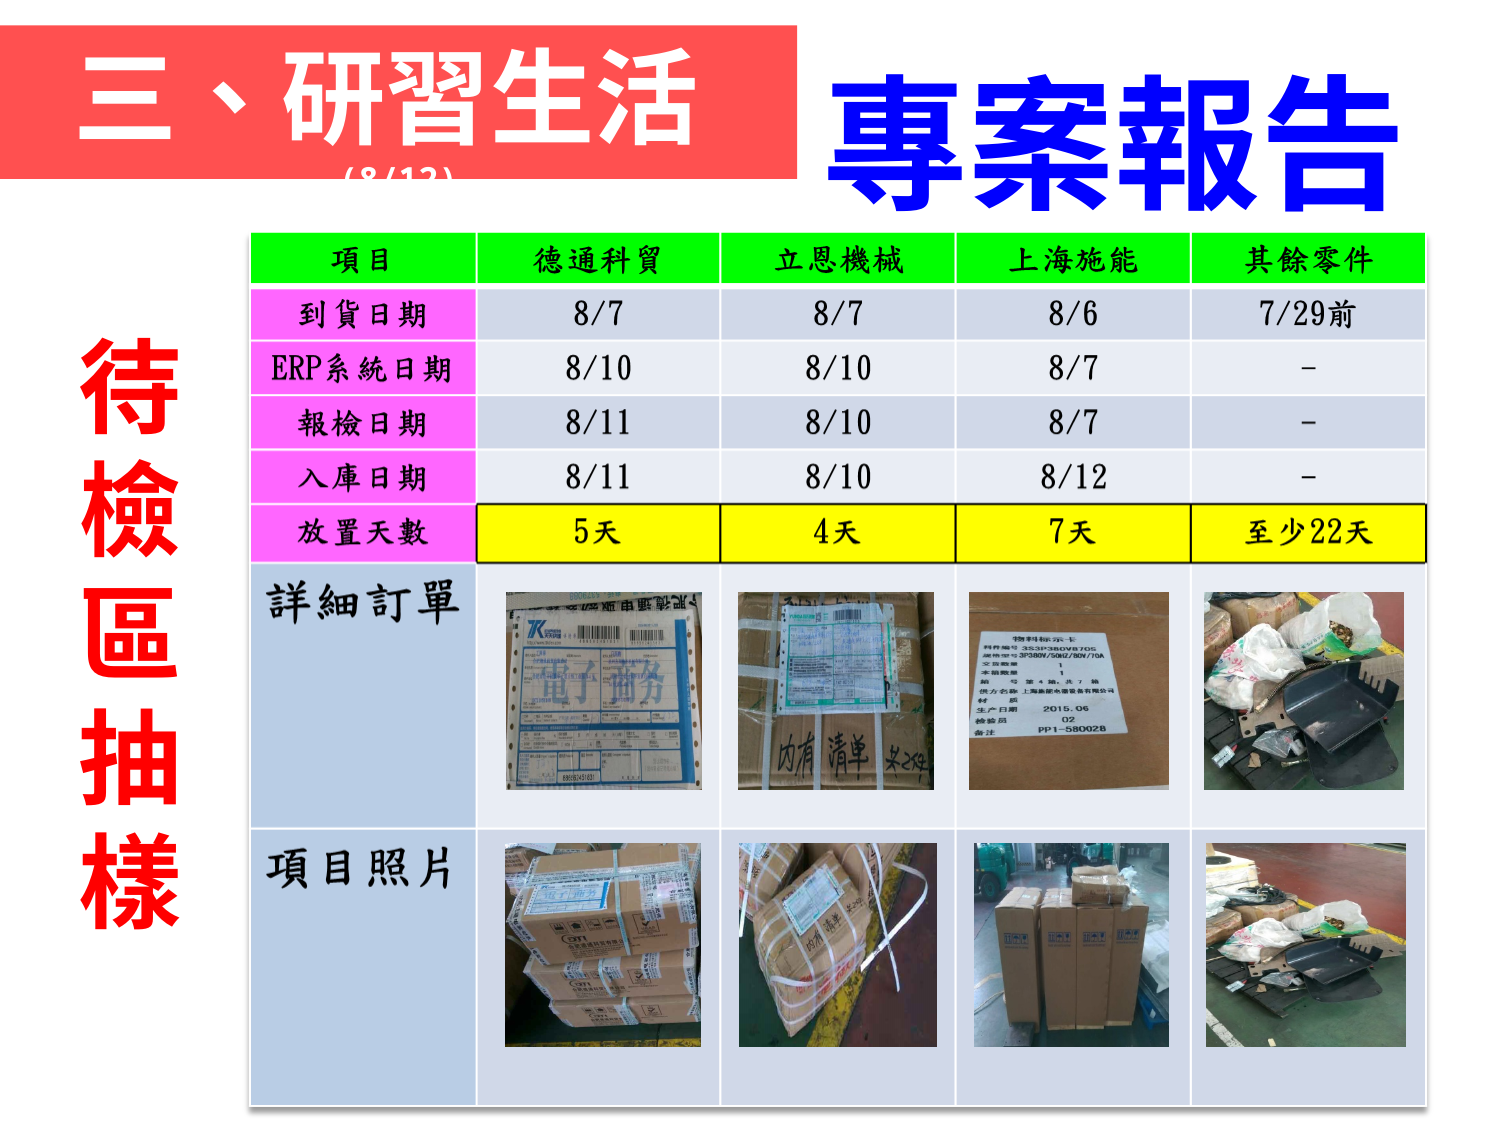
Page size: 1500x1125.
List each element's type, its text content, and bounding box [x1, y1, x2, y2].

title 專案報告 [75, 45, 1426, 233]
picture [241, 228, 1435, 1121]
text_box 三、研習生活(8/12) [0, 25, 798, 179]
text_box 待 檢 區 抽 樣 [64, 314, 190, 948]
